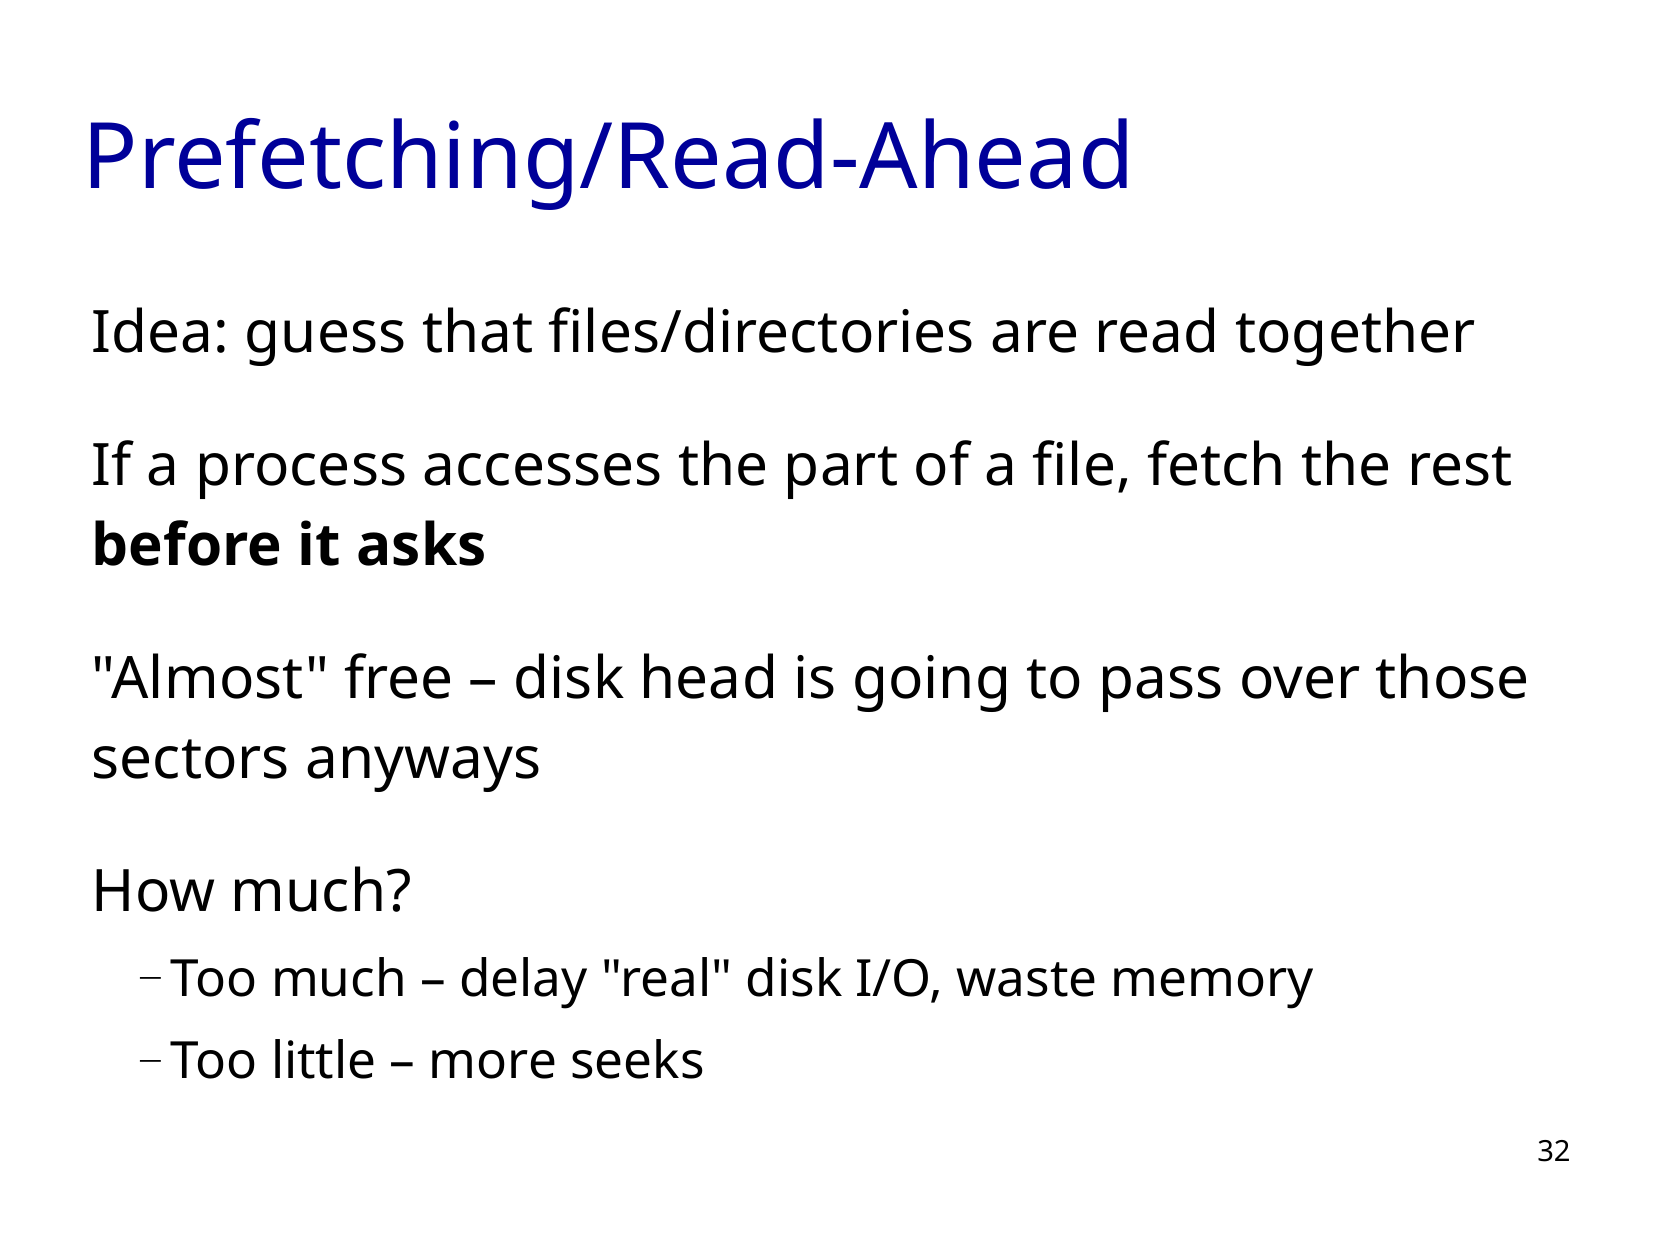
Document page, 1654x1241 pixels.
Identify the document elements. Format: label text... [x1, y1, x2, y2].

title Prefetching/Read-Ahead [82, 49, 1571, 257]
list Idea: guess that files/directories are read together If a process accesses the part of a file, fetch the rest before it asks "Almost" free – disk head is going to pass over those sectors anyways How much? Too much – delay "real" disk I/O, waste memory Too little – more seeks [60, 290, 1571, 1096]
